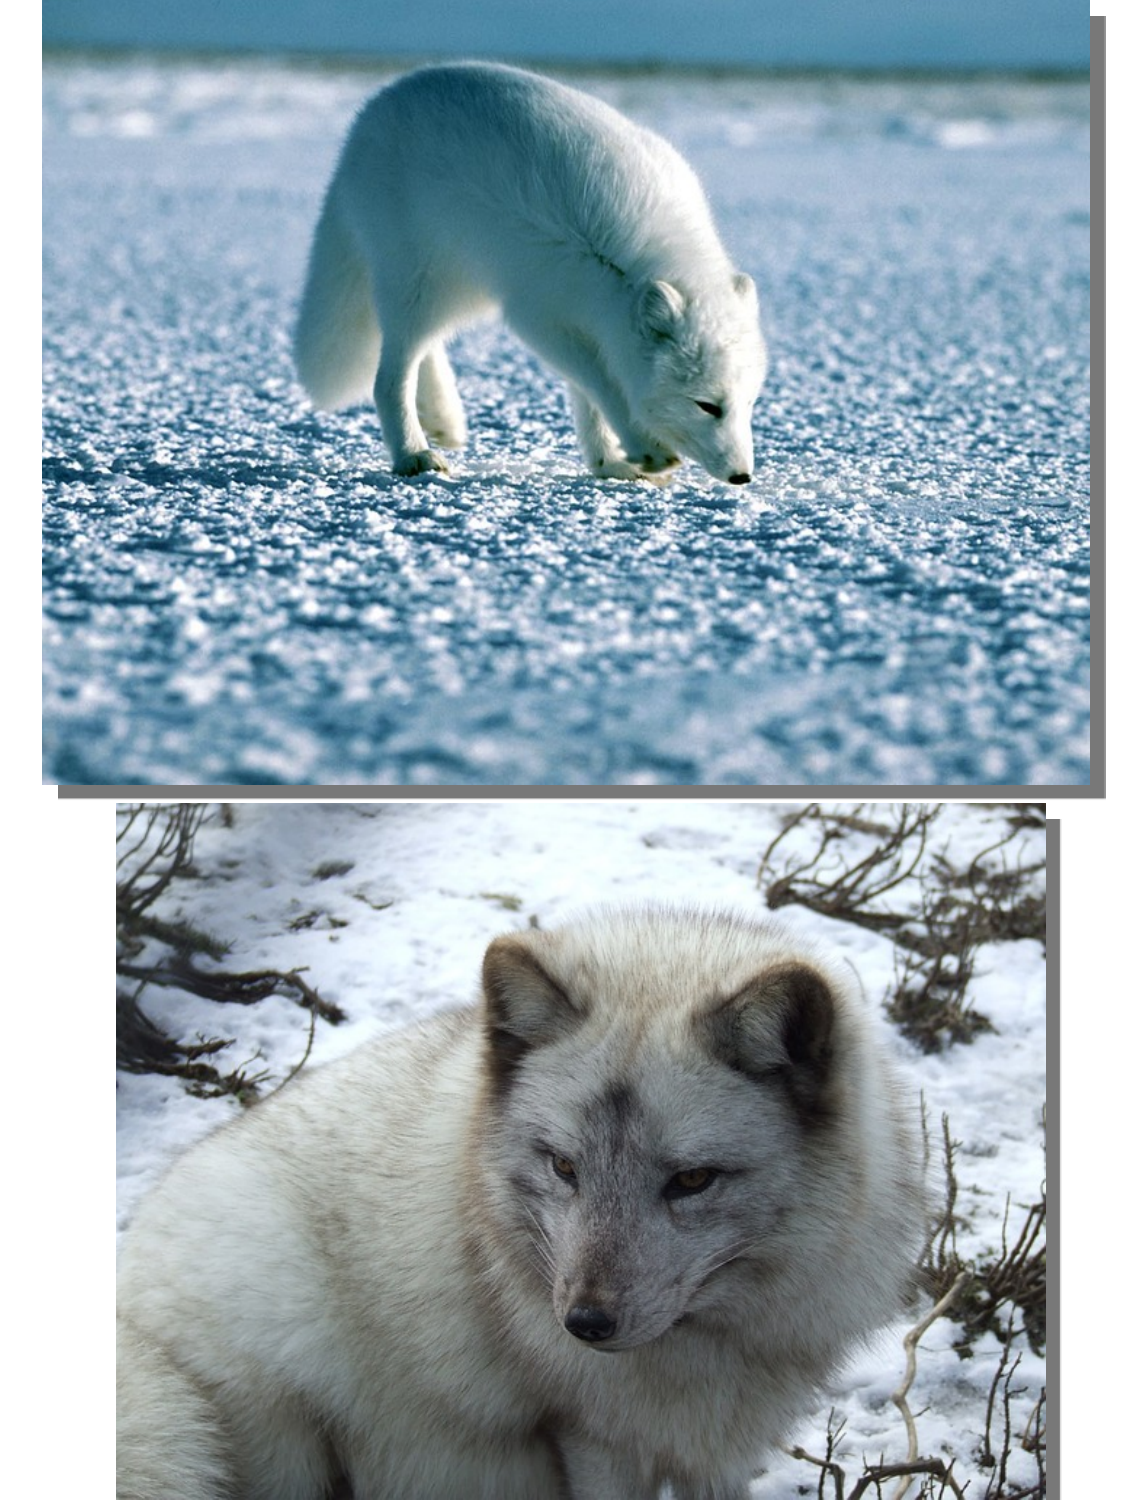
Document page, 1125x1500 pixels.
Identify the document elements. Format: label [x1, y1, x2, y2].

picture [42, 0, 1090, 786]
picture [116, 803, 1046, 1500]
